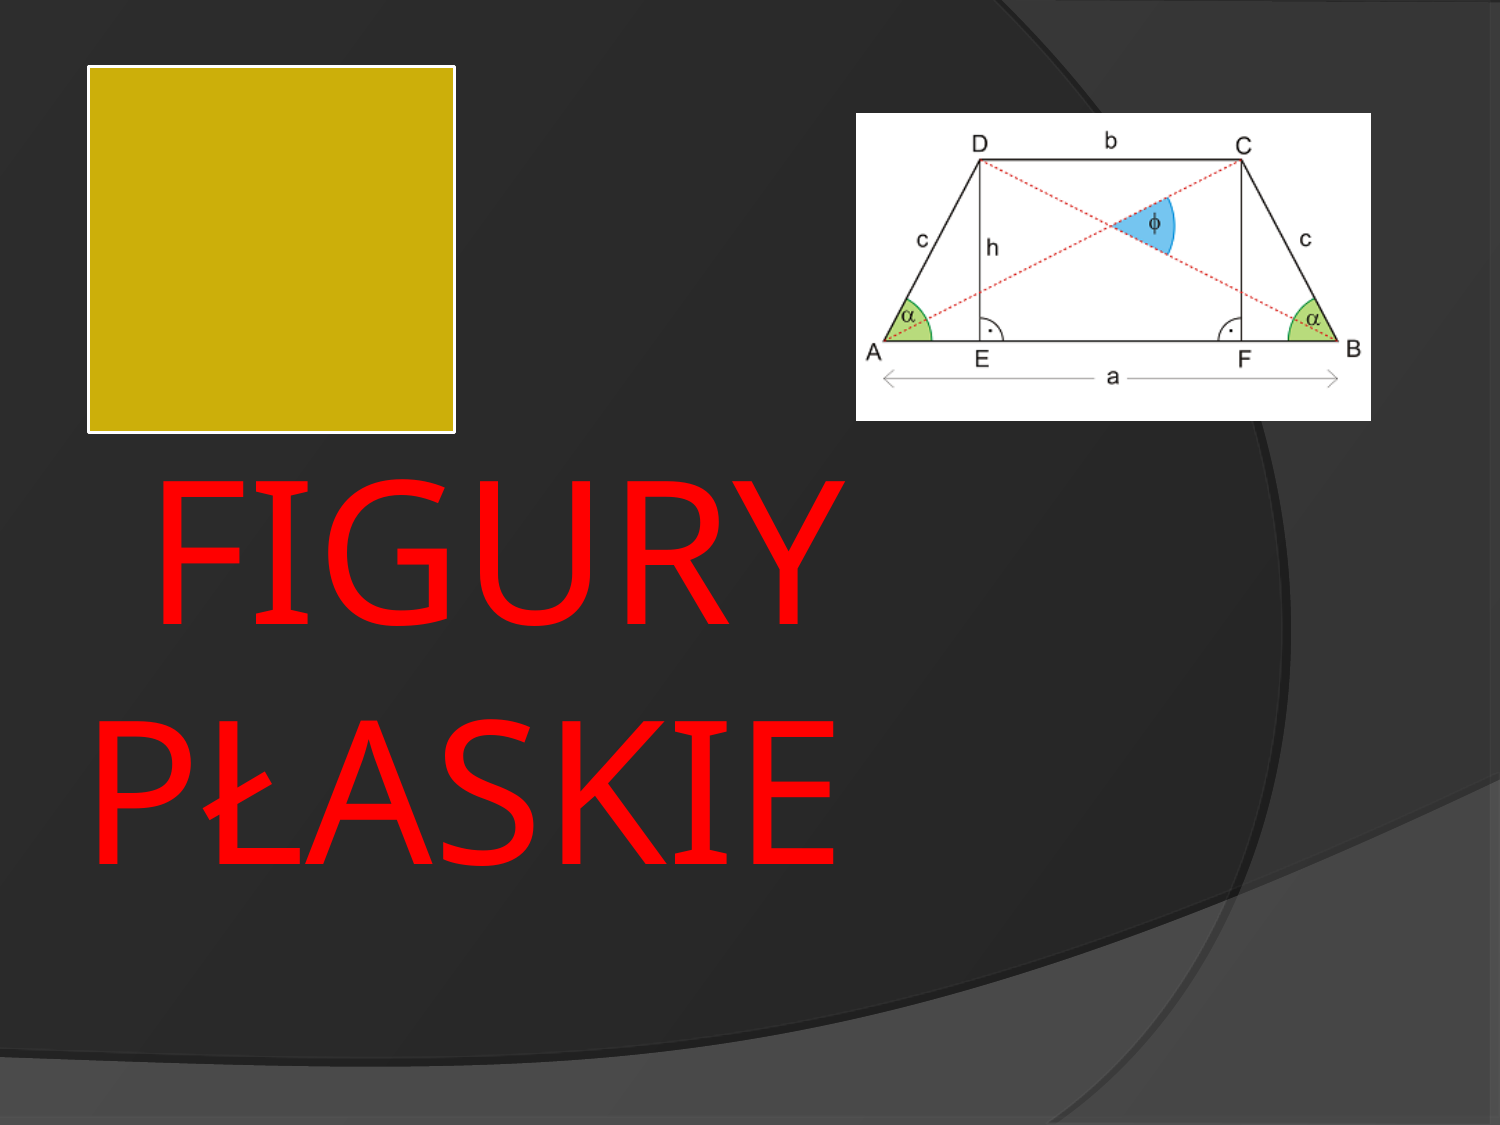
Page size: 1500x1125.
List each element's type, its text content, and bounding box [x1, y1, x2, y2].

subtitle FIGURY PŁASKIE [64, 314, 1134, 906]
text_box [88, 66, 455, 433]
picture [856, 113, 1371, 421]
